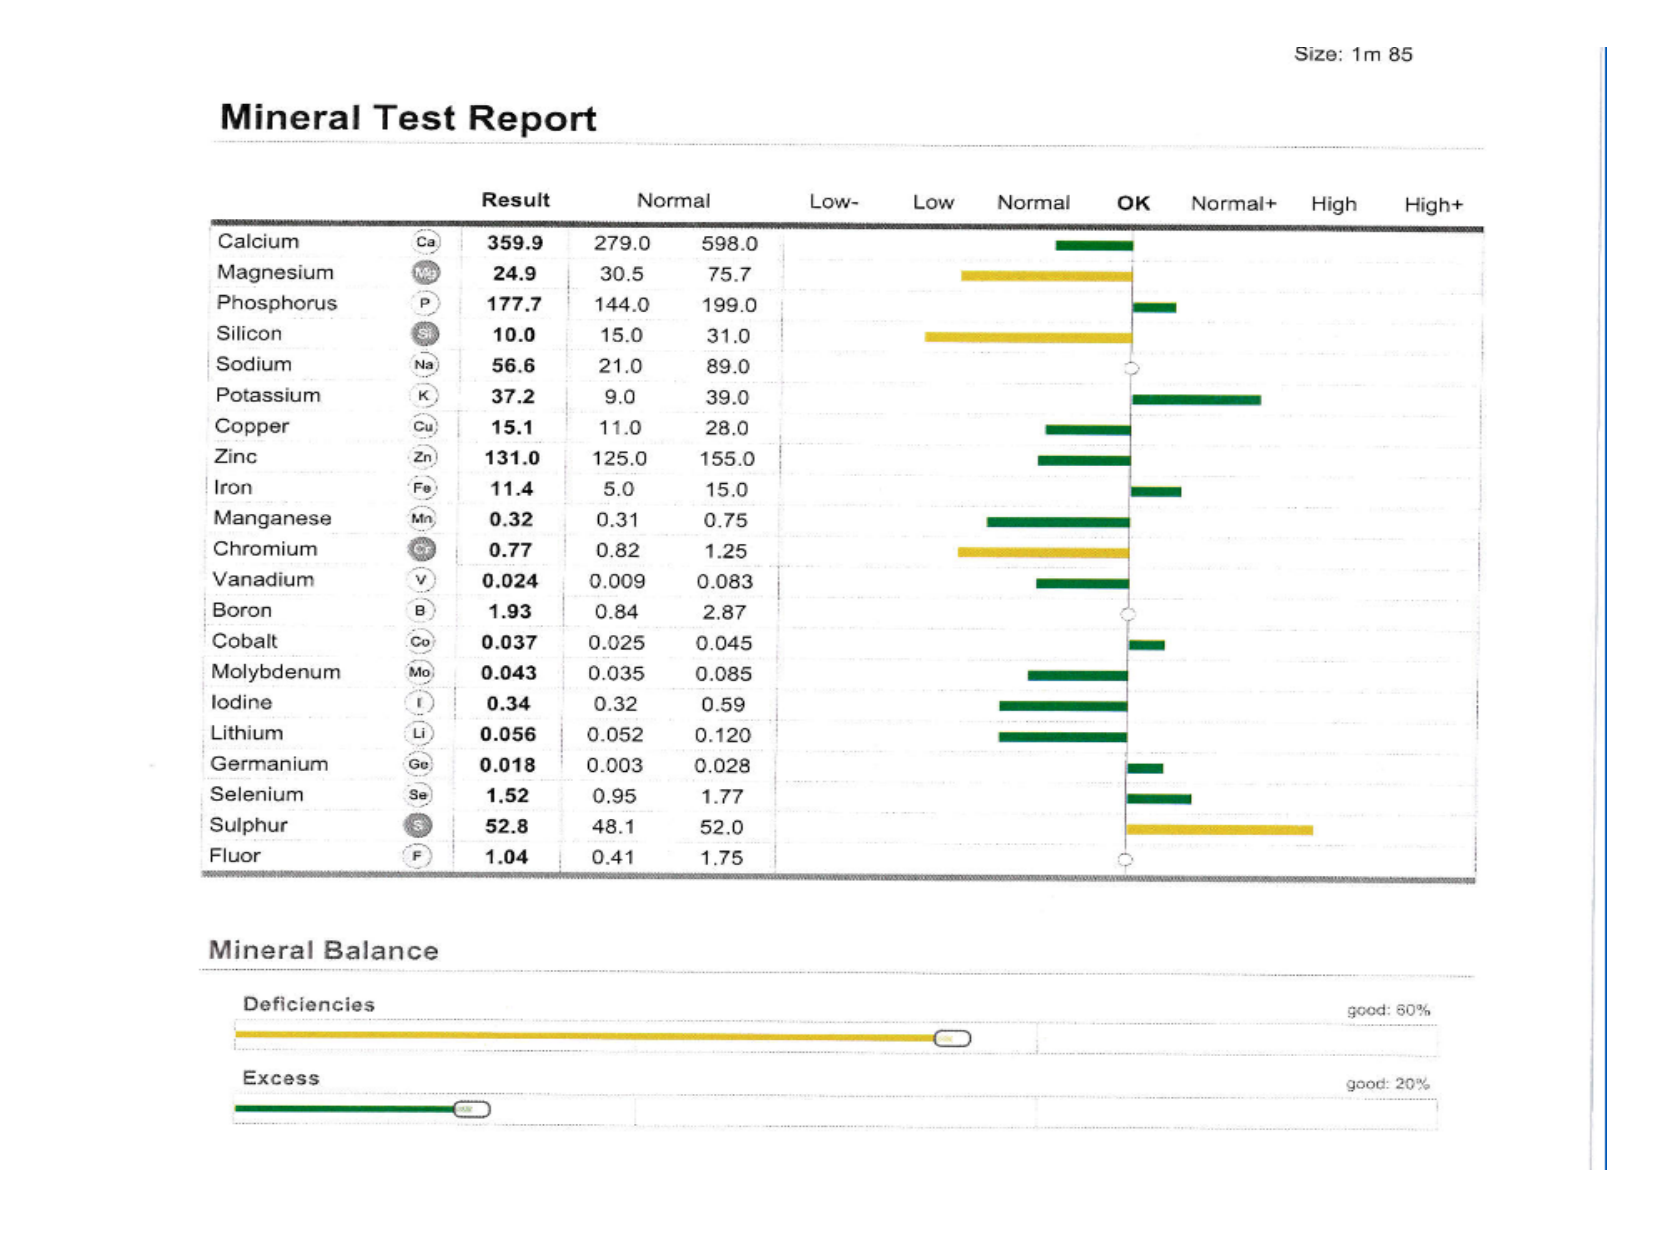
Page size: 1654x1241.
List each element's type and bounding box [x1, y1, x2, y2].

picture [106, 47, 1607, 1170]
